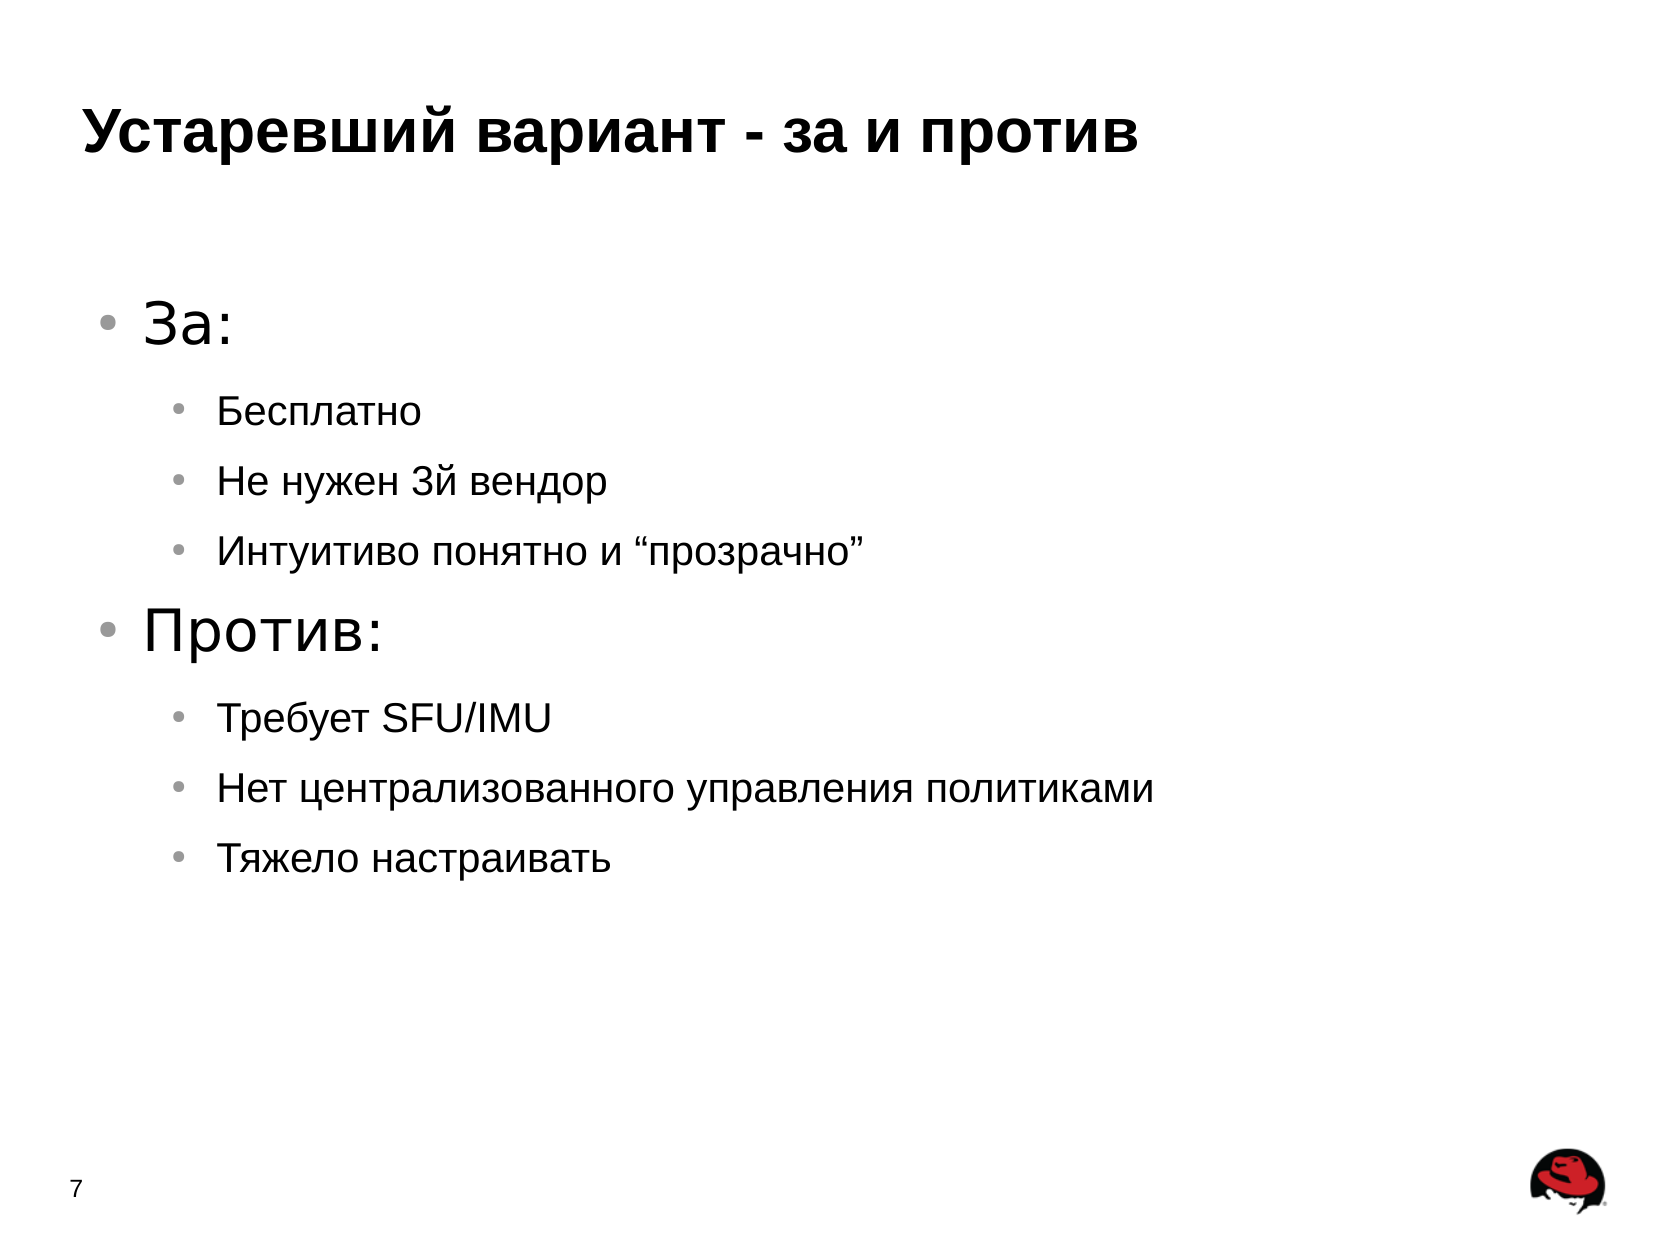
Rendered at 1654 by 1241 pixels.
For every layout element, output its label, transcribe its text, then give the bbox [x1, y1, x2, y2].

title Устаревший вариант - за и против [82, 37, 1571, 226]
picture [1529, 1146, 1613, 1224]
list За: Бесплатно Не нужен 3й вендор Интуитиво понятно и “прозрачно” Против: Требует SFU/IMU Нет централизованного управления политиками Тяжело настраивать [82, 290, 1571, 1109]
